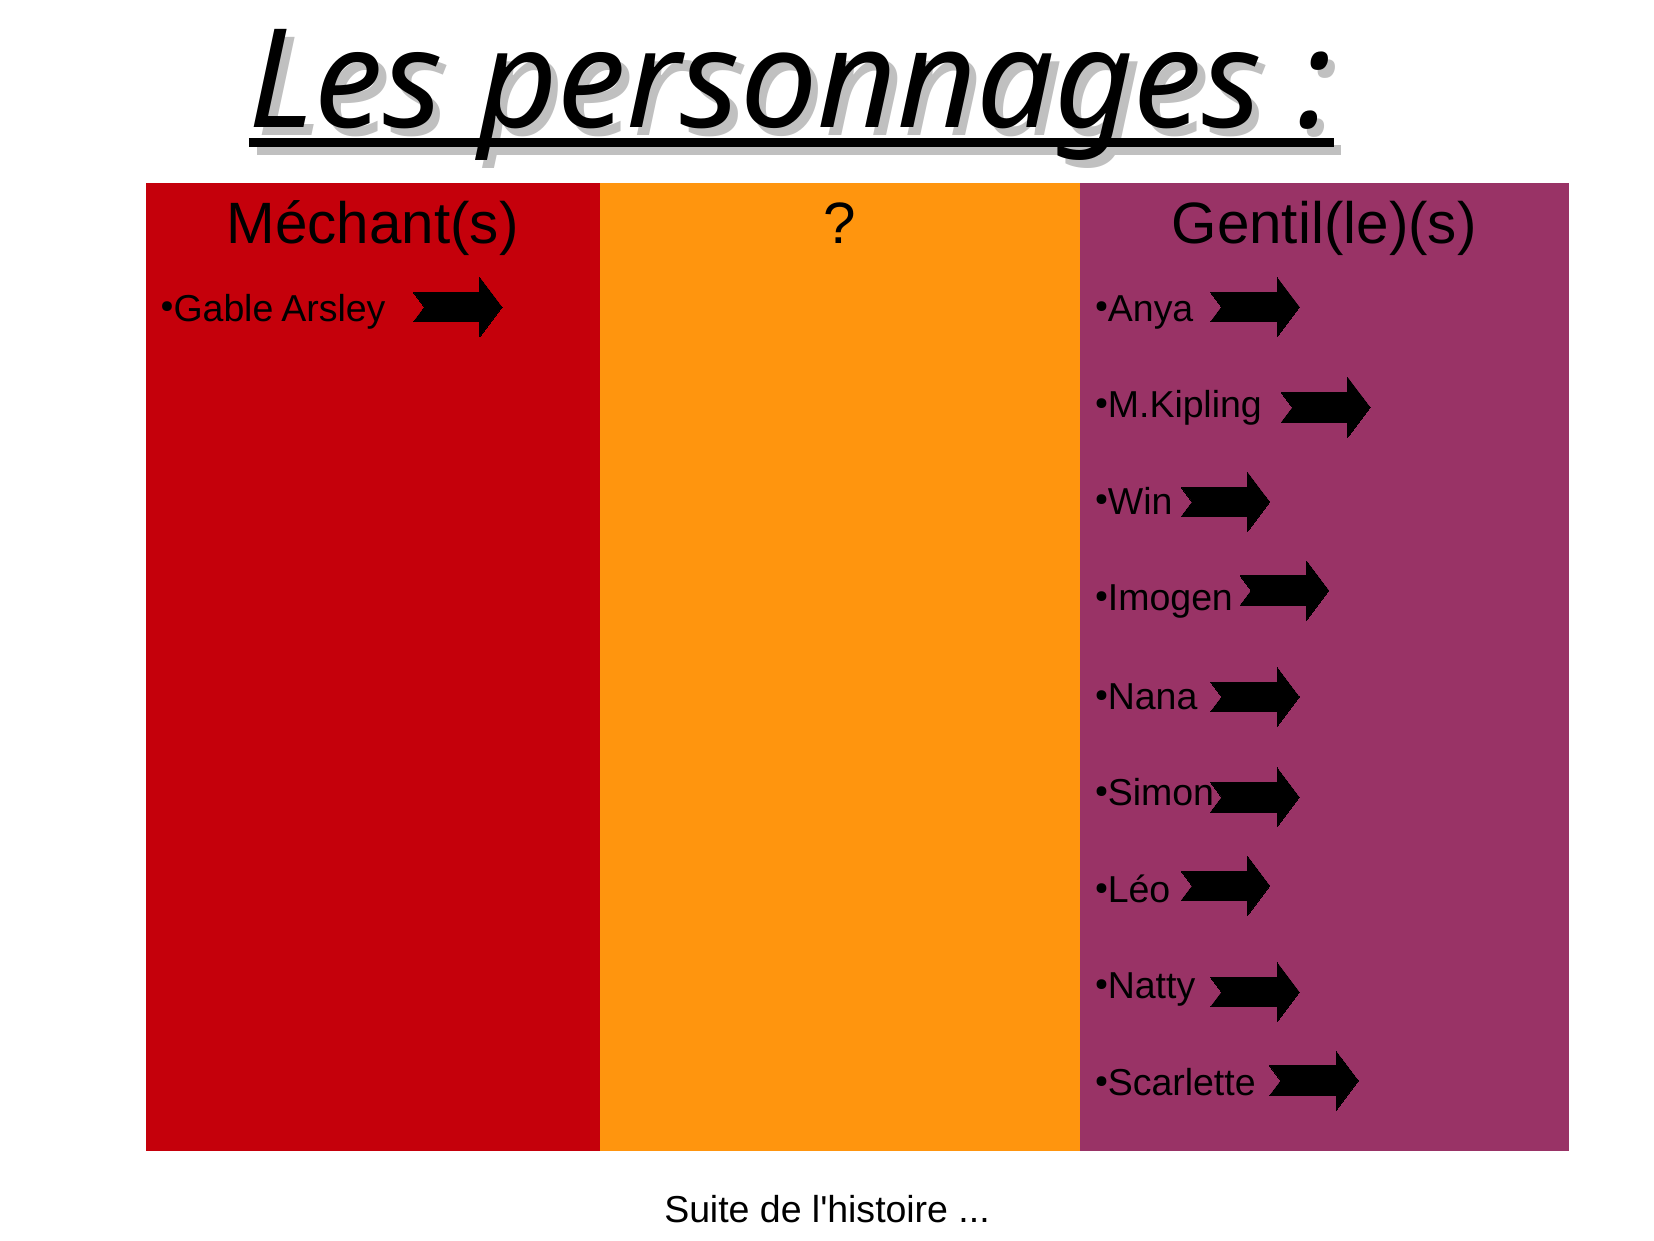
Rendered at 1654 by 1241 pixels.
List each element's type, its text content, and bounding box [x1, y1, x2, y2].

text_box [1210, 667, 1300, 727]
table_cell [146, 765, 600, 861]
table_cell [600, 569, 1080, 668]
table_cell Anya [1080, 280, 1569, 376]
text_box [1210, 277, 1300, 337]
table_cell Imogen [1080, 569, 1569, 668]
table_cell [146, 668, 600, 765]
table_cell [600, 473, 1080, 569]
text_box [1181, 472, 1270, 532]
text_box Suite de l'histoire ... [649, 1181, 1034, 1238]
text_box [1210, 962, 1300, 1022]
text_box [413, 277, 503, 337]
text_box [1269, 1051, 1359, 1111]
table_cell Win [1080, 473, 1569, 569]
table_cell Gable Arsley [146, 280, 600, 376]
table_cell [146, 569, 600, 668]
table_cell Simon [1080, 765, 1569, 861]
table_cell [600, 958, 1080, 1054]
table_header ? [600, 183, 1080, 280]
text_box [1240, 561, 1329, 621]
table_cell Natty [1080, 958, 1569, 1054]
table_cell [146, 958, 600, 1054]
title Les personnages : [47, 0, 1536, 178]
table_cell [146, 1054, 600, 1151]
table_cell [600, 861, 1080, 958]
table_cell [146, 861, 600, 958]
text_box [1210, 767, 1300, 827]
table_cell [146, 376, 600, 473]
table_cell Nana [1080, 668, 1569, 765]
table_cell [600, 765, 1080, 861]
text_box [1181, 856, 1270, 916]
table_cell [600, 280, 1080, 376]
table_cell Scarlette [1080, 1054, 1569, 1151]
table_cell [146, 473, 600, 569]
table_cell [600, 376, 1080, 473]
table_header Méchant(s) [146, 183, 600, 280]
table_cell [600, 668, 1080, 765]
table_cell Léo [1080, 861, 1569, 958]
text_box [1281, 377, 1371, 438]
table_cell [600, 1054, 1080, 1151]
table_header Gentil(le)(s) [1080, 183, 1569, 280]
table_cell M.Kipling [1080, 376, 1569, 473]
